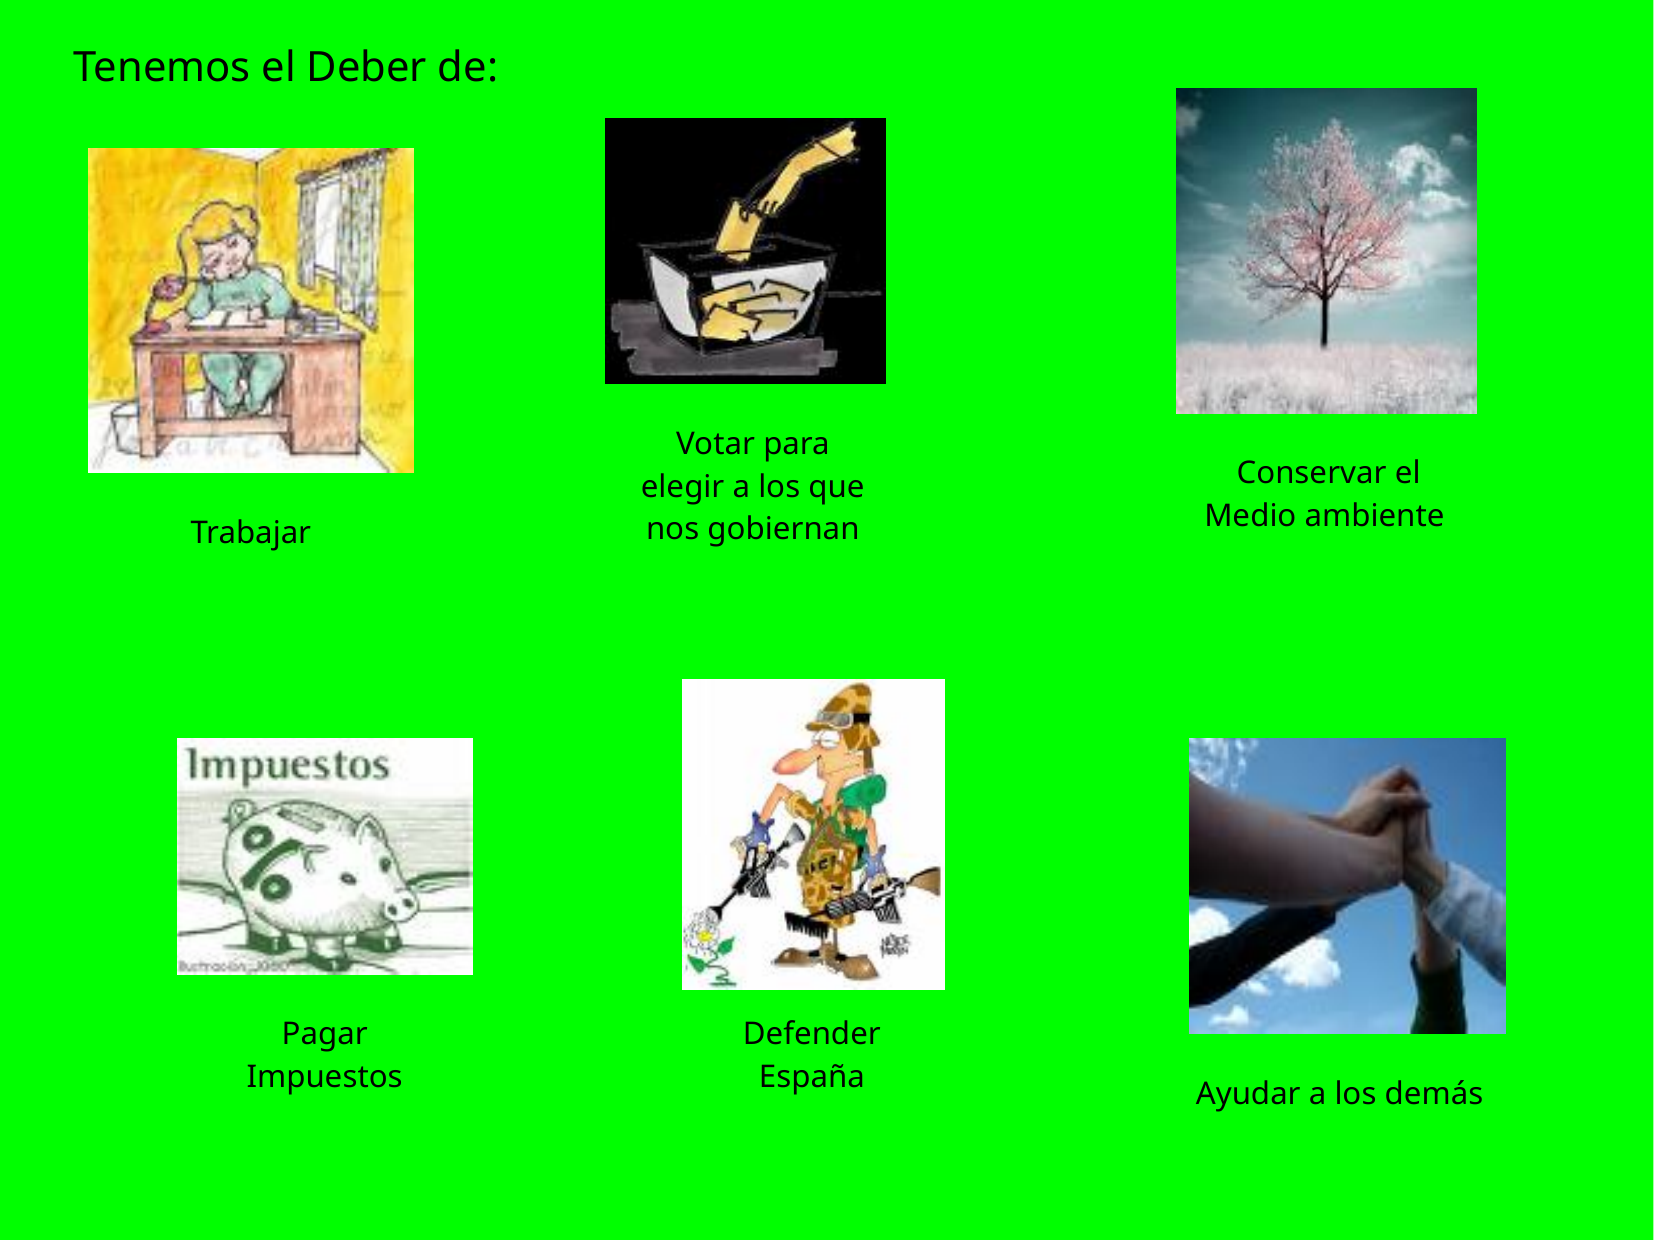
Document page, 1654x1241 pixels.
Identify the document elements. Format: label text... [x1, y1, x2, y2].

picture [605, 118, 886, 384]
picture [682, 679, 945, 990]
text_box Defender España [679, 1003, 945, 1107]
text_box Ayudar a los demás [1181, 1063, 1506, 1123]
text_box Votar para elegir a los que nos gobiernan [620, 413, 886, 560]
text_box Pagar Impuestos [206, 1003, 443, 1107]
picture [1176, 88, 1477, 414]
text_box [649, 501, 916, 573]
text_box Tenemos el Deber de: [59, 29, 621, 103]
text_box Trabajar [147, 502, 355, 562]
text_box Conservar el Medio ambiente [1181, 442, 1477, 546]
picture [177, 738, 473, 975]
picture [88, 148, 414, 473]
picture [1189, 738, 1506, 1034]
